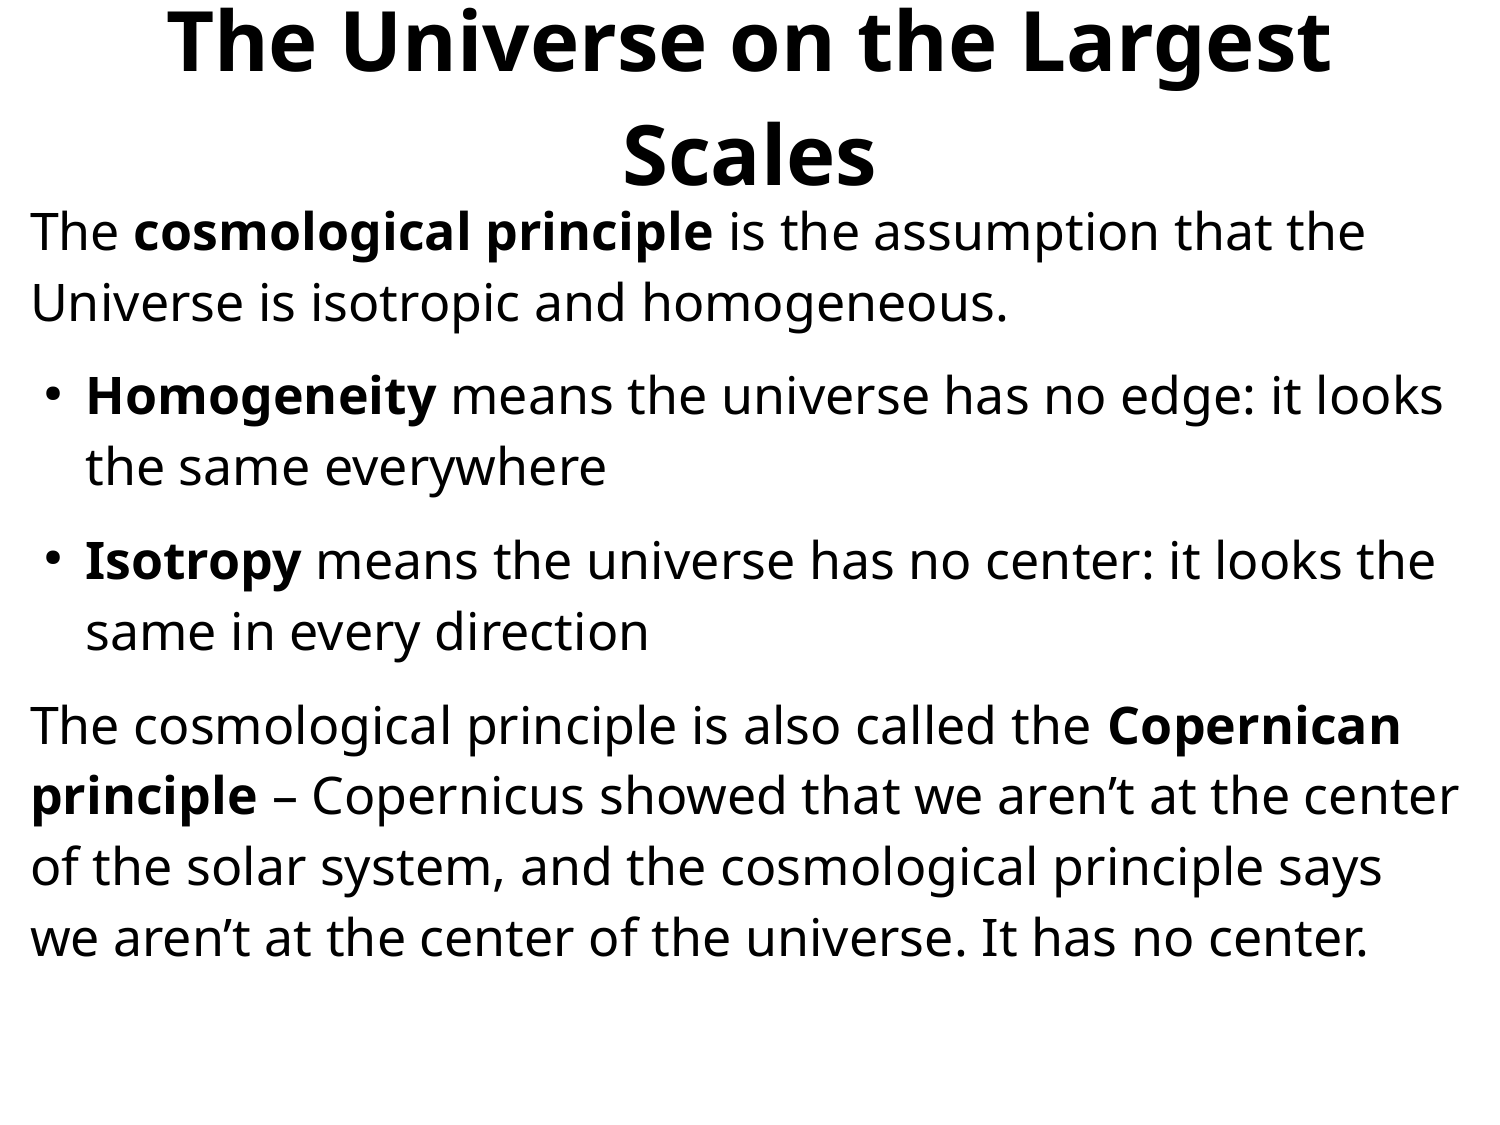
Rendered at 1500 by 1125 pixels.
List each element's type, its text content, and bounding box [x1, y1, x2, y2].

title The Universe on the Largest Scales [30, 47, 1471, 145]
list The cosmological principle is the assumption that the Universe is isotropic and homogeneous. Homogeneity means the universe has no edge: it looks the same everywhere Isotropy means the universe has no center: it looks the same in every direction The cosmological principle is also called the Copernican principle – Copernicus showed that we aren’t at the center of the solar system, and the cosmological principle says we aren’t at the center of the universe. It has no center. [30, 195, 1471, 1051]
